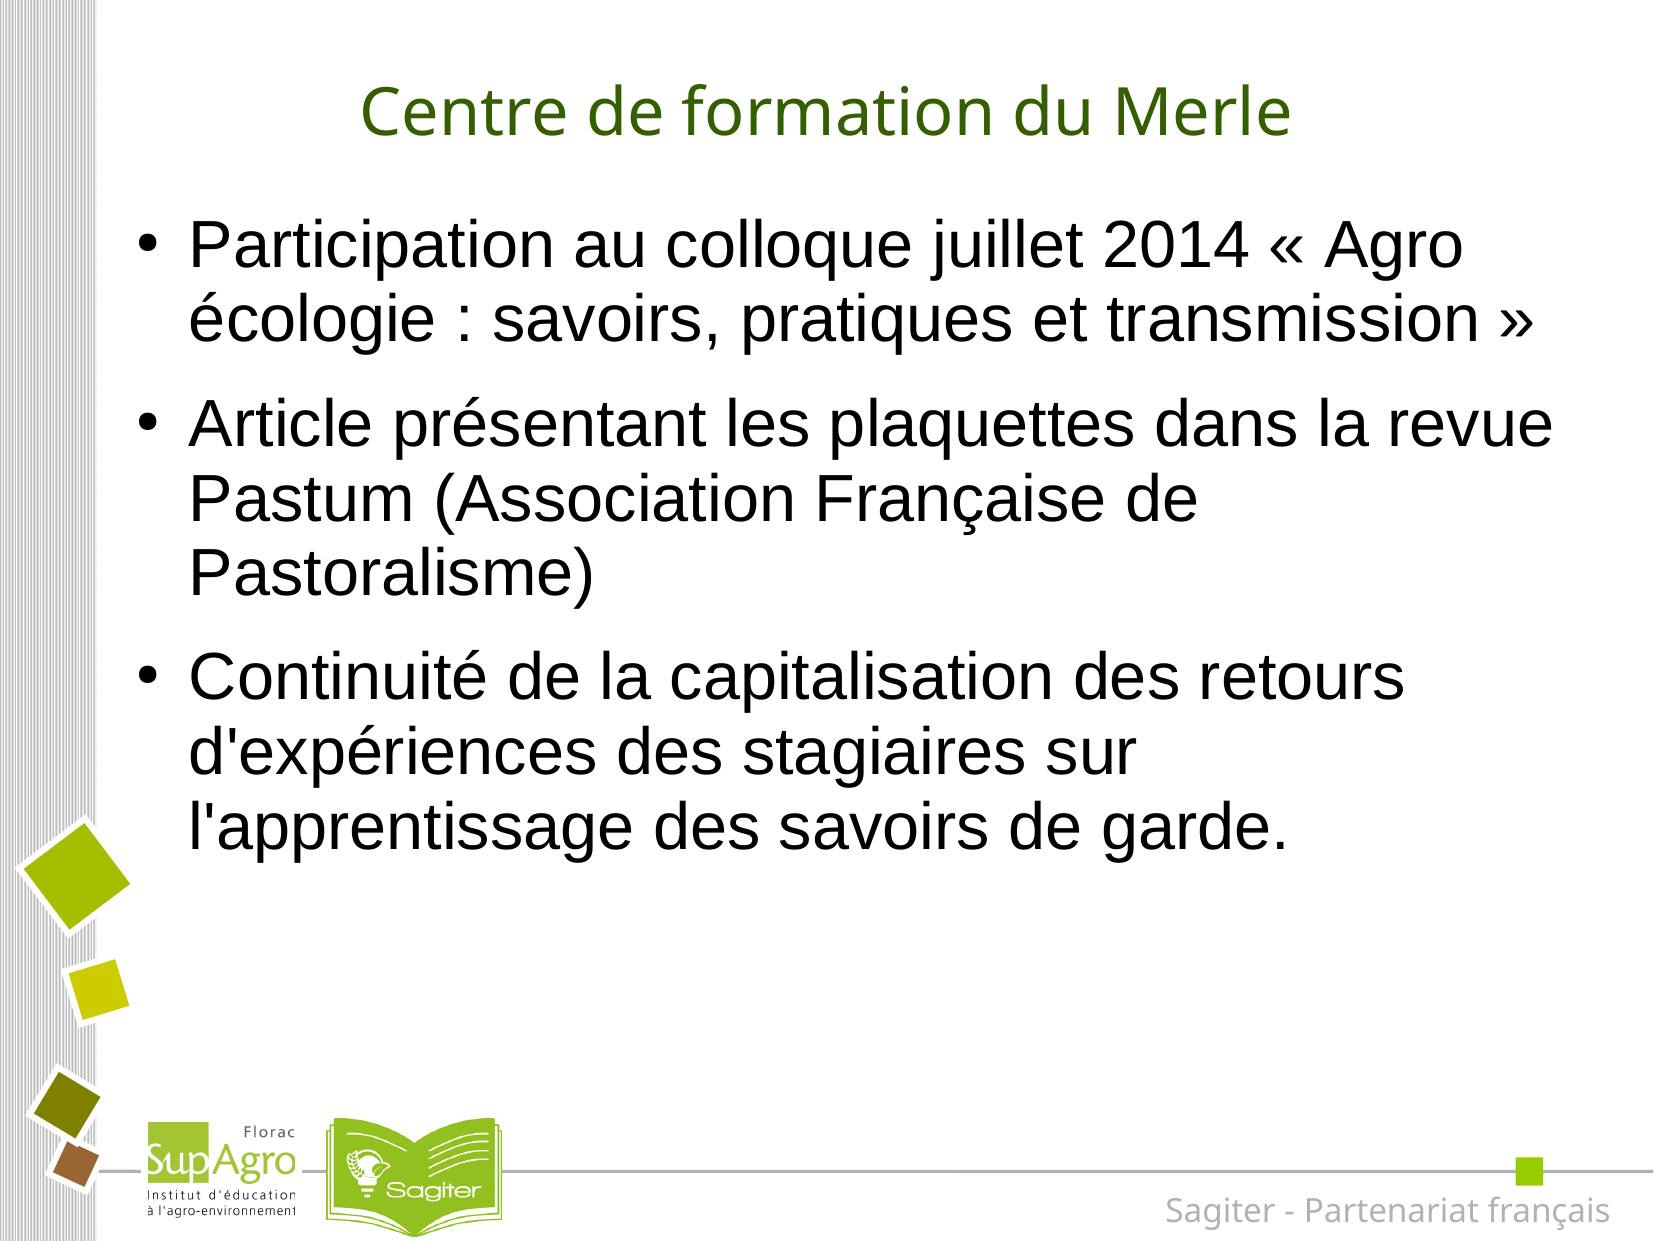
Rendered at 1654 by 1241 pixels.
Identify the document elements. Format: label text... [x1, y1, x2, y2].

title Centre de formation du Merle [97, 41, 1571, 178]
list Participation au colloque juillet 2014 « Agro écologie : savoirs, pratiques et transmission » Article présentant les plaquettes dans la revue Pastum (Association Française de Pastoralisme) Continuité de la capitalisation des retours d'expériences des stagiaires sur l'apprentissage des savoirs de garde. [118, 206, 1571, 1109]
picture [326, 1118, 502, 1237]
text_box [1515, 1157, 1544, 1186]
text_box Sagiter - Partenariat français [124, 1178, 1627, 1240]
picture [147, 1122, 296, 1218]
text_box [0, 0, 118, 1241]
